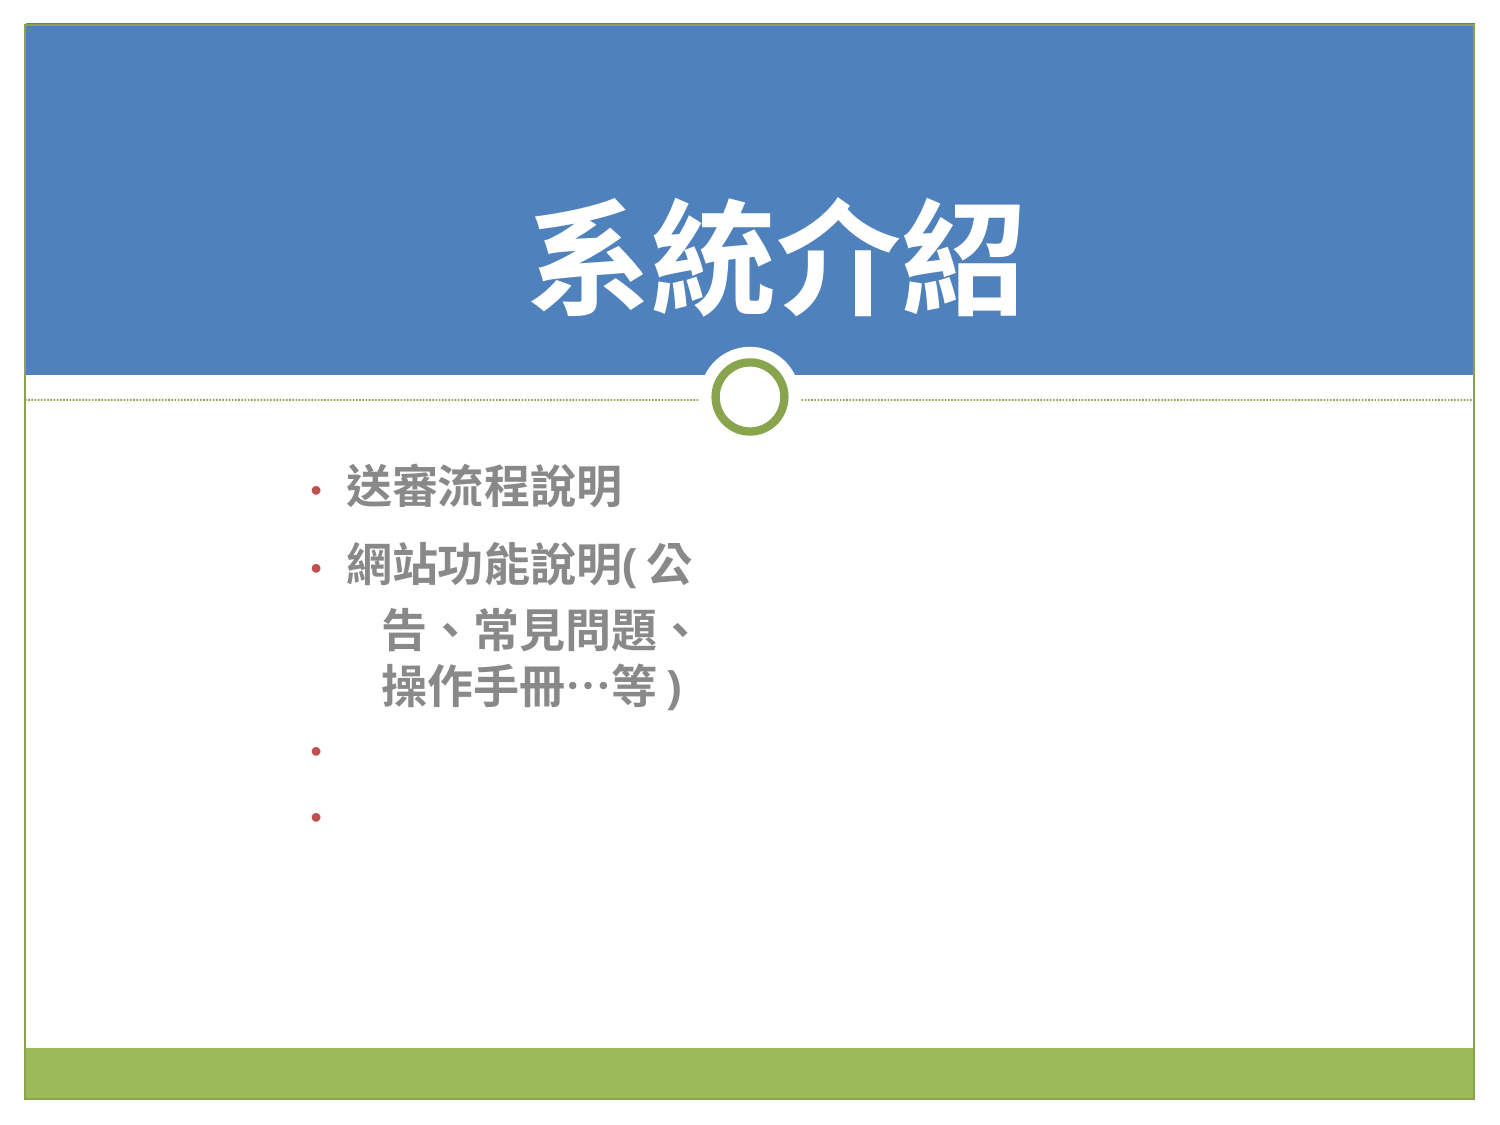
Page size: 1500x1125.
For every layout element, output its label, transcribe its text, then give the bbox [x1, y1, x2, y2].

list 送審流程說明 網站功能說明(公告、常見問題、操作手冊…等) [407, 473, 1300, 775]
title 系統介紹 [112, 78, 1388, 267]
